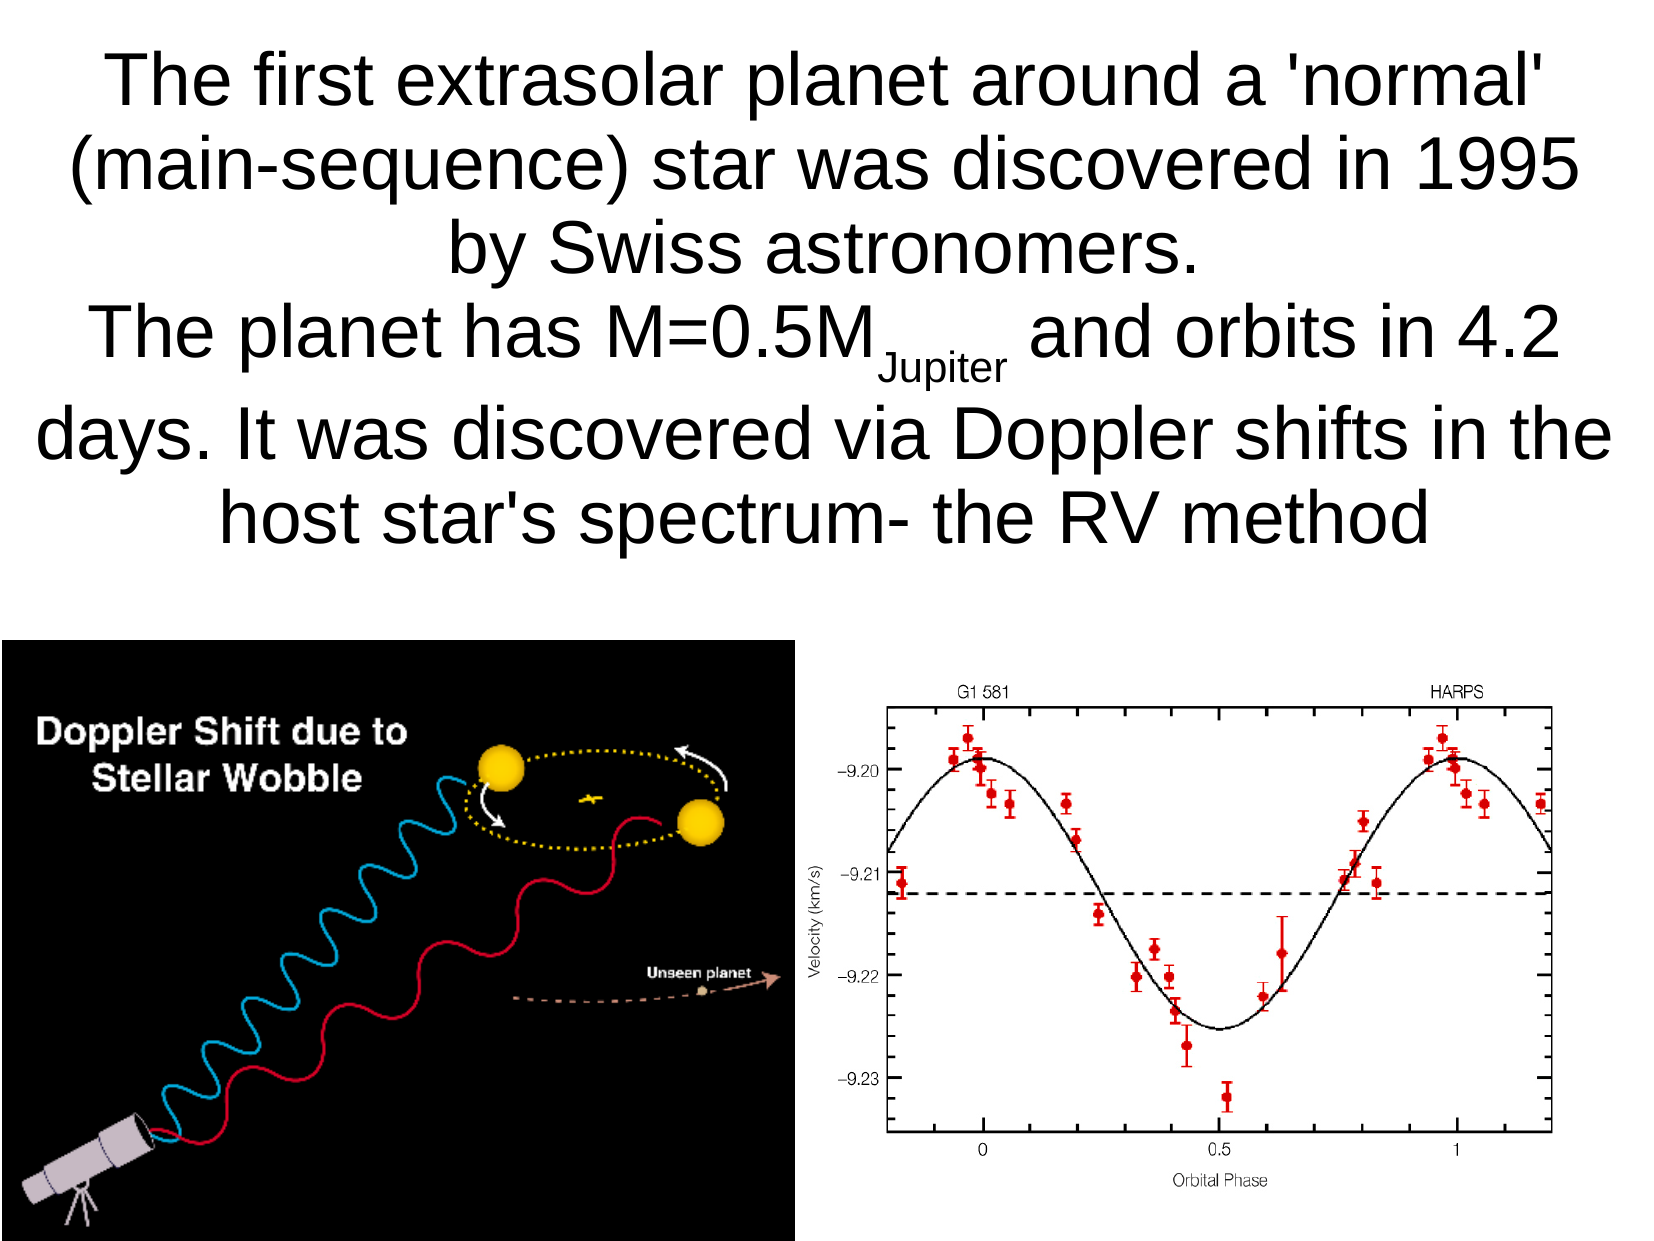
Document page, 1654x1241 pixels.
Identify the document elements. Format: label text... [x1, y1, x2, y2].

text_box The first extrasolar planet around a 'normal' (main-sequence) star was discovered in 1995 by Swiss astronomers. The planet has M=0.5MJupiter and orbits in 4.2 days. It was discovered via Doppler shifts in the host star's spectrum- the RV method [15, 30, 1636, 567]
picture [2, 614, 1654, 1241]
